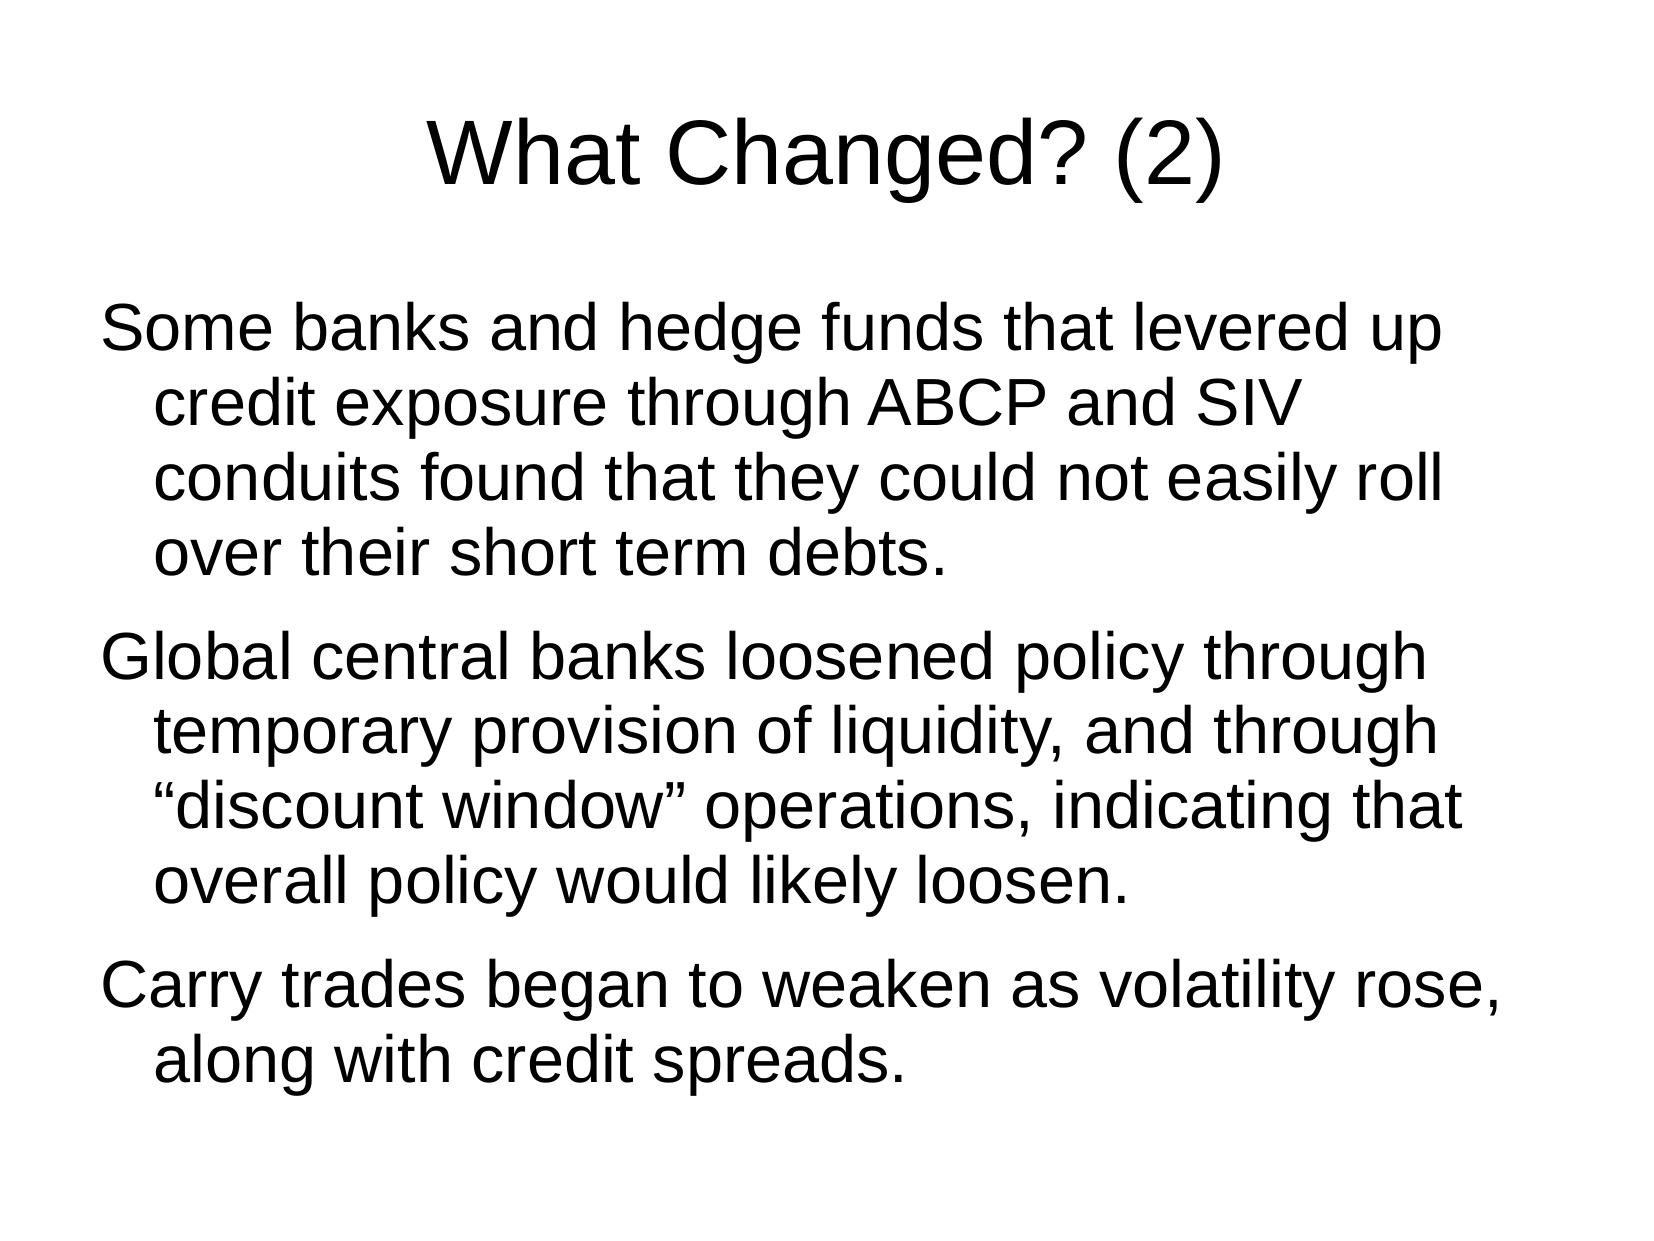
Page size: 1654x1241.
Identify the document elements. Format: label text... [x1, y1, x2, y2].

list Some banks and hedge funds that levered up credit exposure through ABCP and SIV conduits found that they could not easily roll over their short term debts. Global central banks loosened policy through temporary provision of liquidity, and through “discount window” operations, indicating that overall policy would likely loosen. Carry trades began to weaken as volatility rose, along with credit spreads. [82, 290, 1571, 1097]
title What Changed? (2) [82, 56, 1571, 250]
